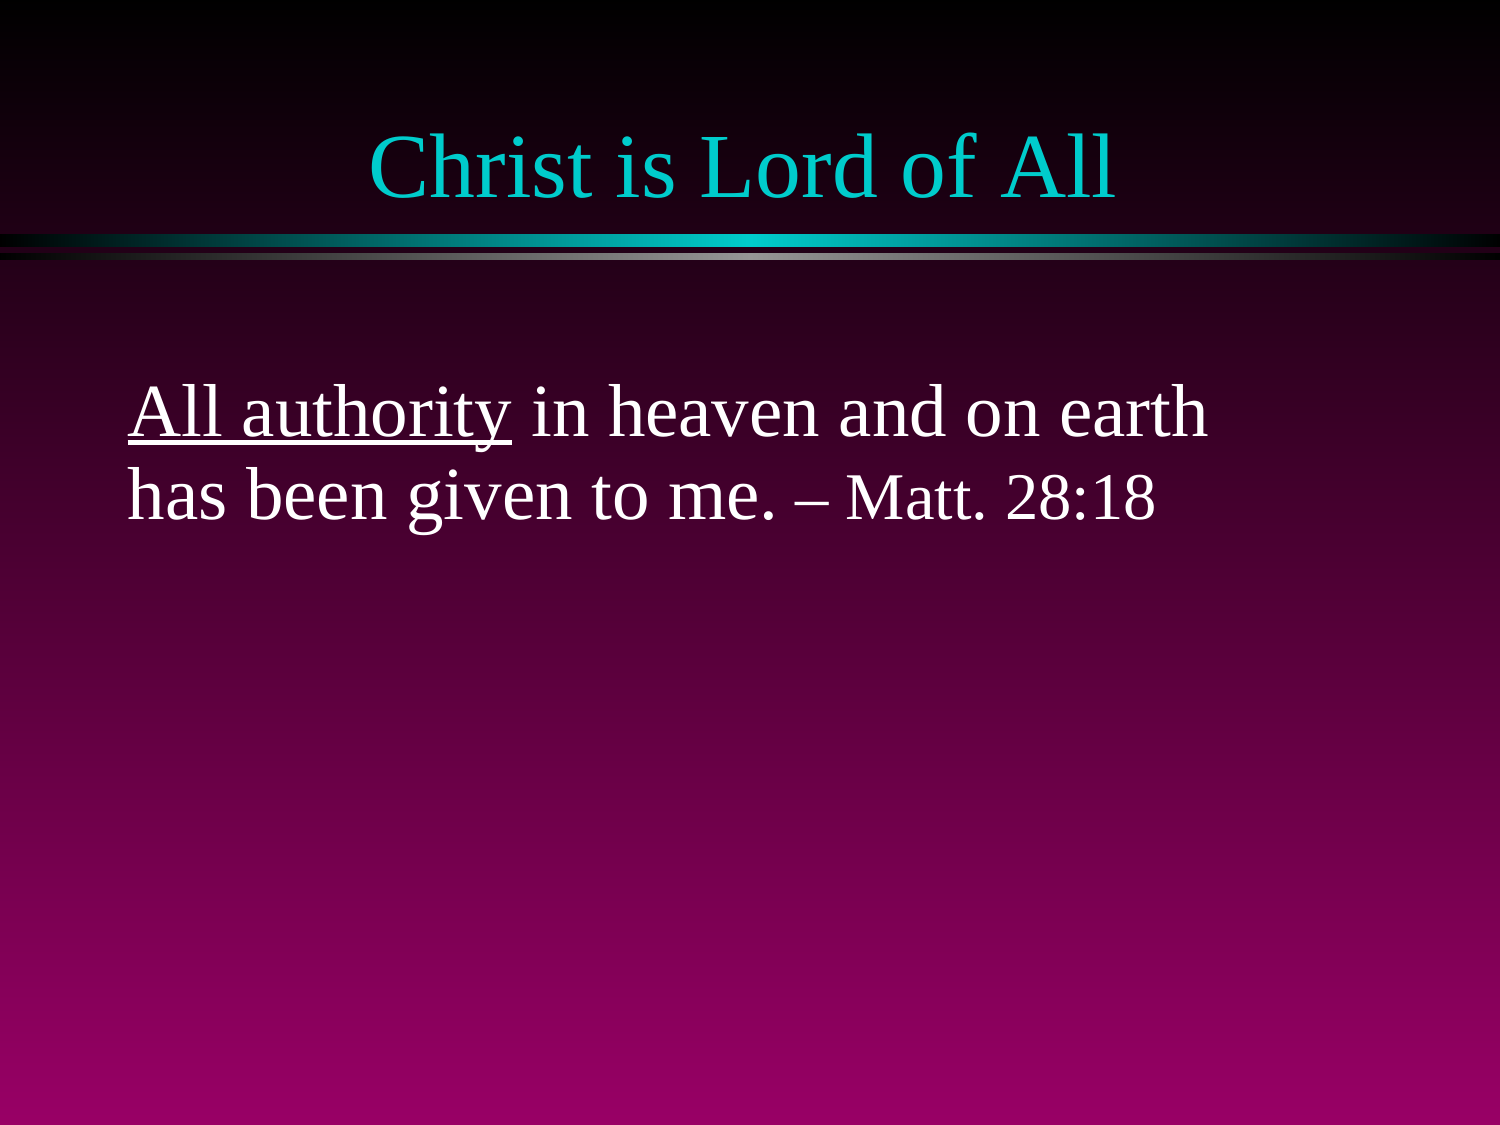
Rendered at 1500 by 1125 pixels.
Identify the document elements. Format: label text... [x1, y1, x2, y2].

title Christ is Lord of All [99, 37, 1388, 225]
text_box All authority in heaven and on earth has been given to me. – Matt. 28:18 [112, 362, 1290, 543]
